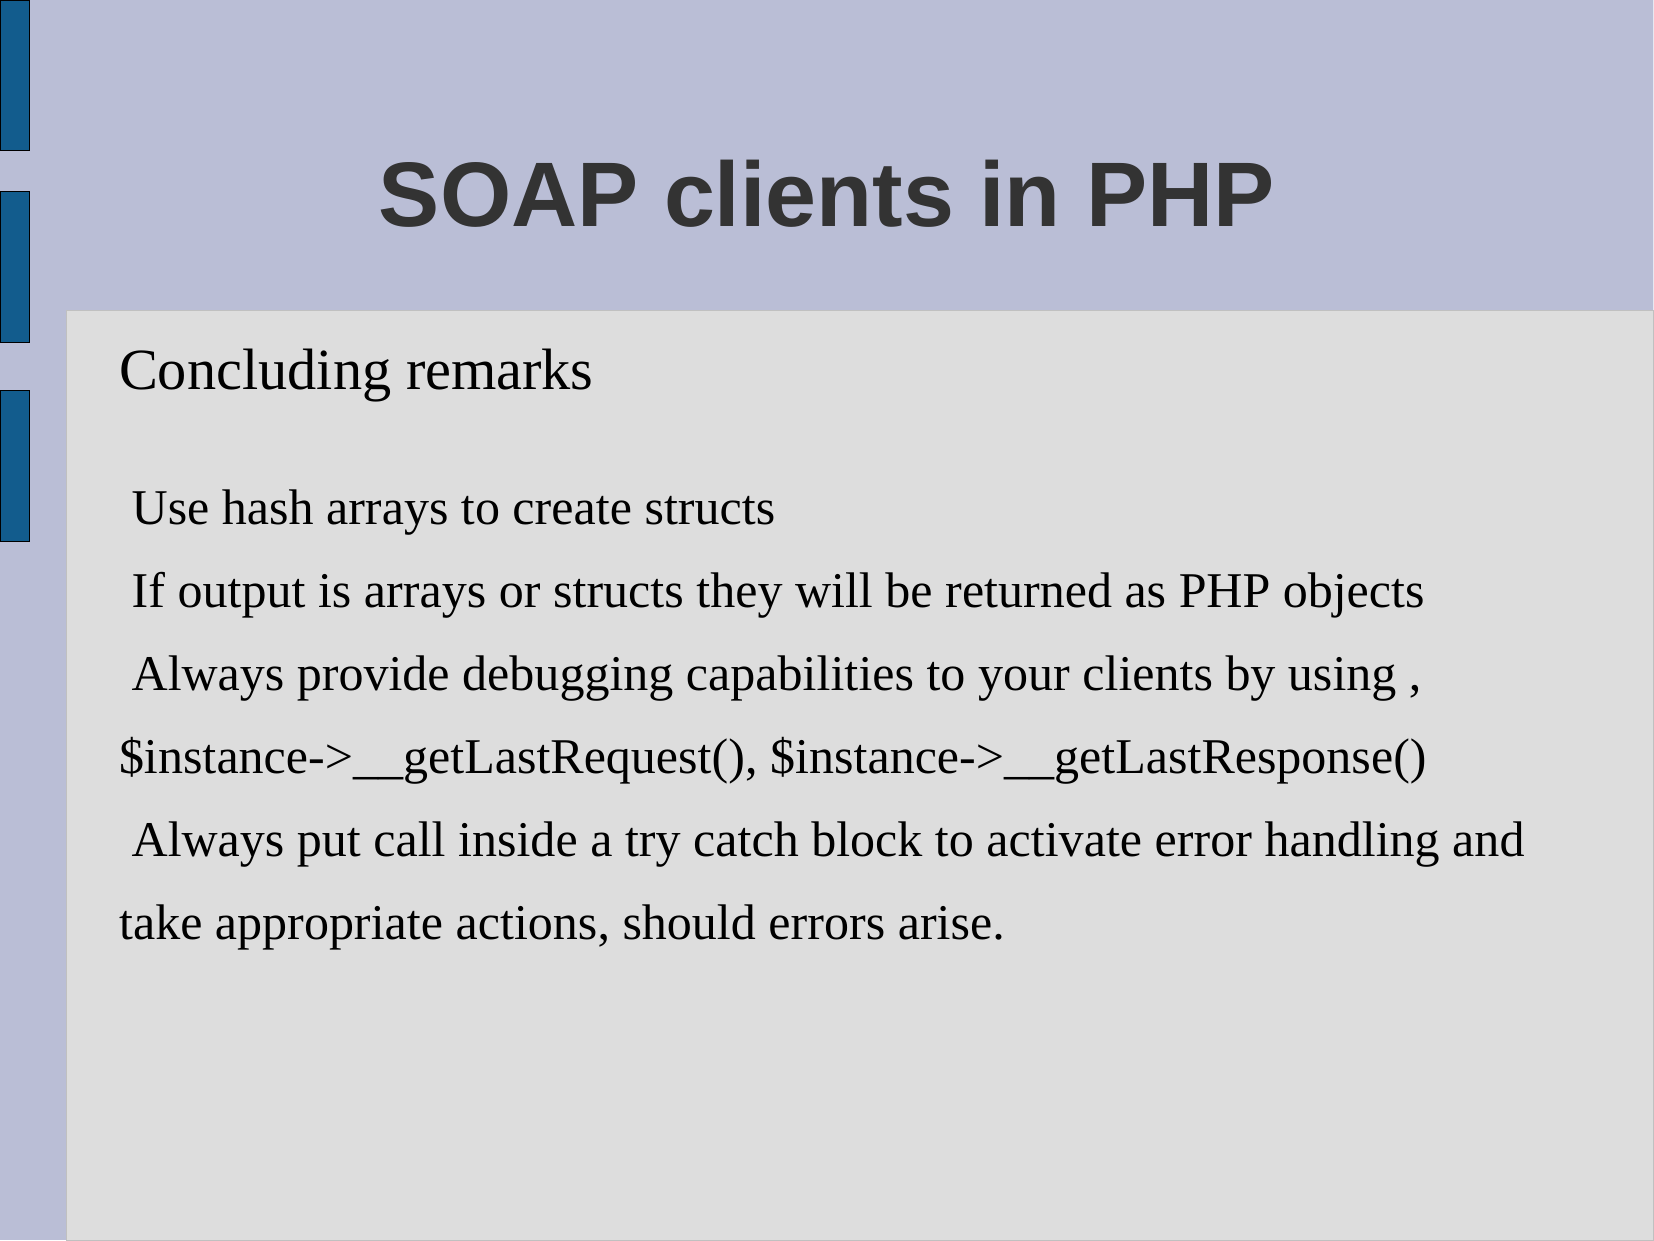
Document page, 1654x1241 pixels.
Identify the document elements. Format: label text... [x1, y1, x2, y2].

text_box Concluding remarks Use hash arrays to create structs If output is arrays or structs they will be returned as PHP objects Always provide debugging capabilities to your clients by using , $instance->__getLastRequest(), $instance->__getLastResponse() Always put call inside a try catch block to activate error handling and take appropriate actions, should errors arise. [119, 337, 1608, 1213]
title SOAP clients in PHP [121, 91, 1534, 299]
